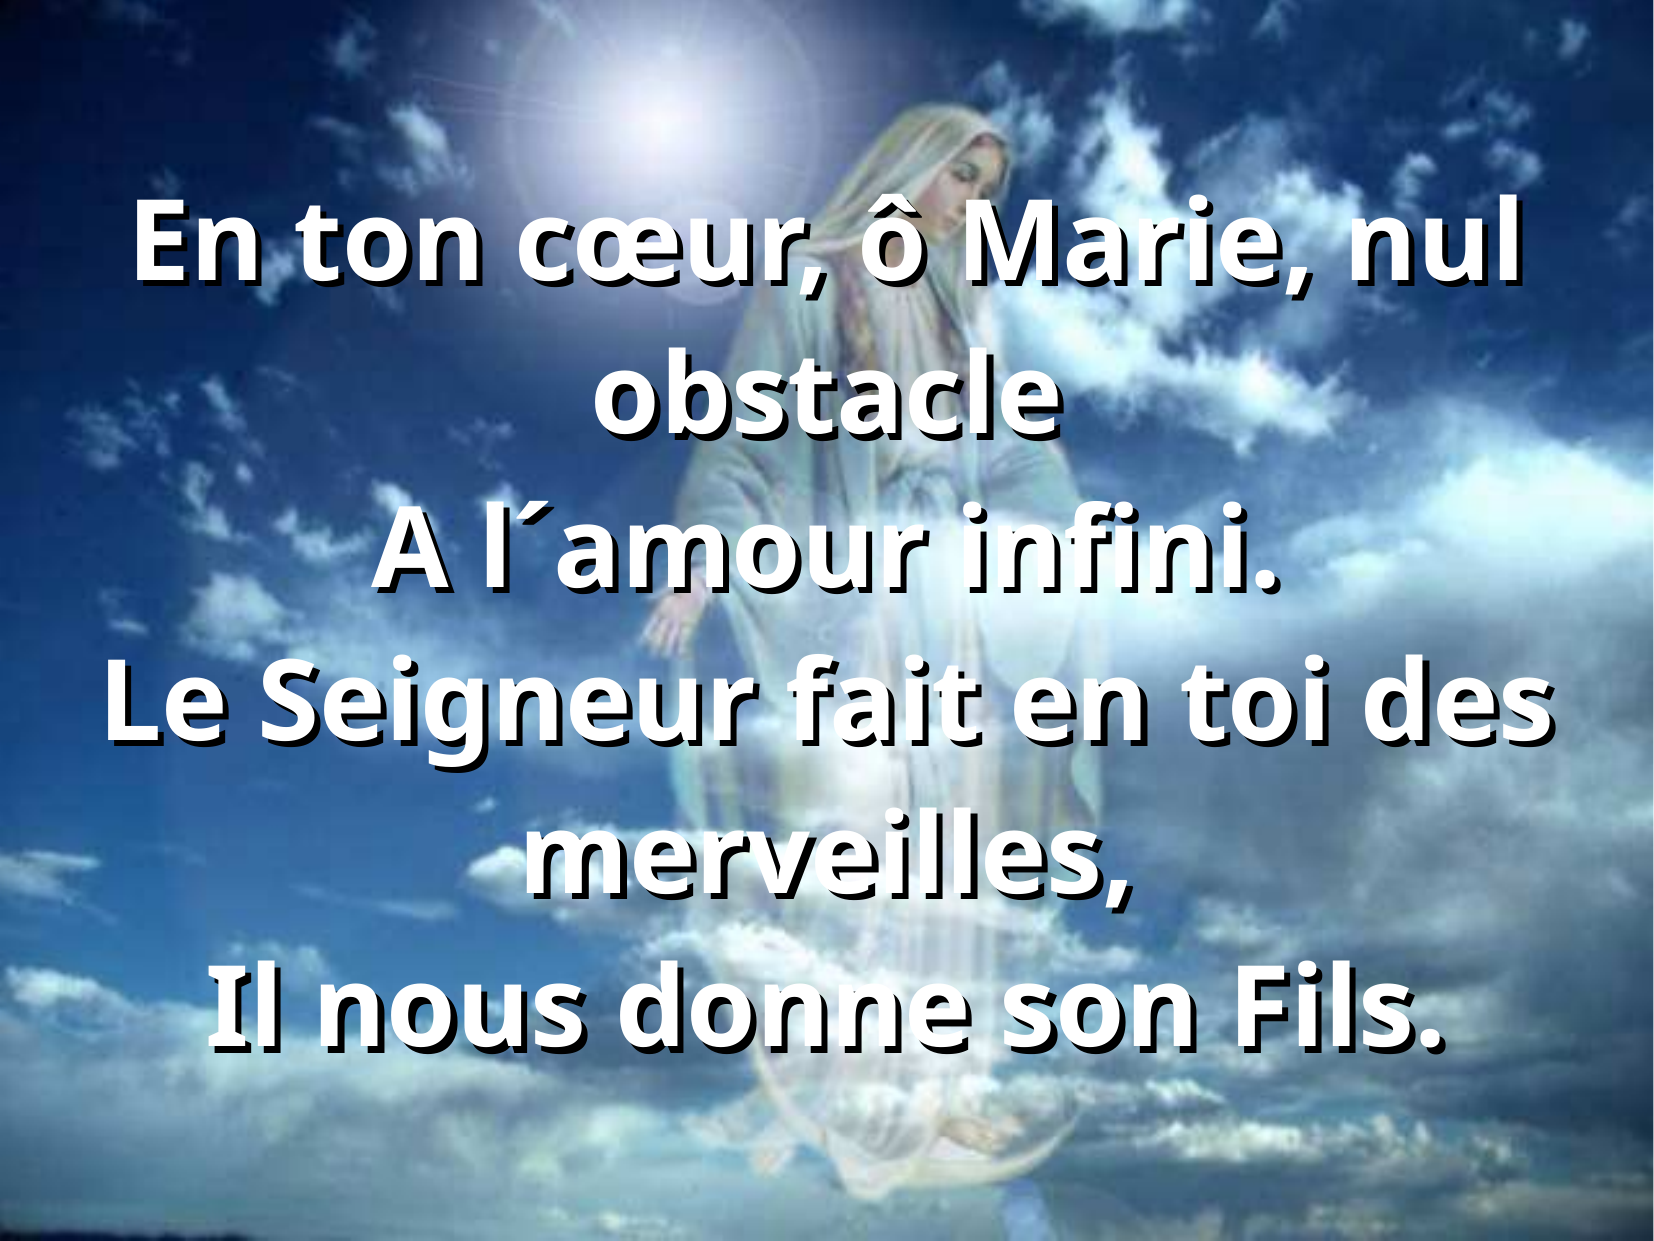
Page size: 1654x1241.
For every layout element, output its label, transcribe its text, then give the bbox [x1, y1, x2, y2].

subtitle En ton cœur, ô Marie, nul obstacle A l´amour infini. Le Seigneur fait en toi des merveilles, Il nous donne son Fils. [82, 59, 1571, 1182]
picture [0, 0, 1654, 1241]
